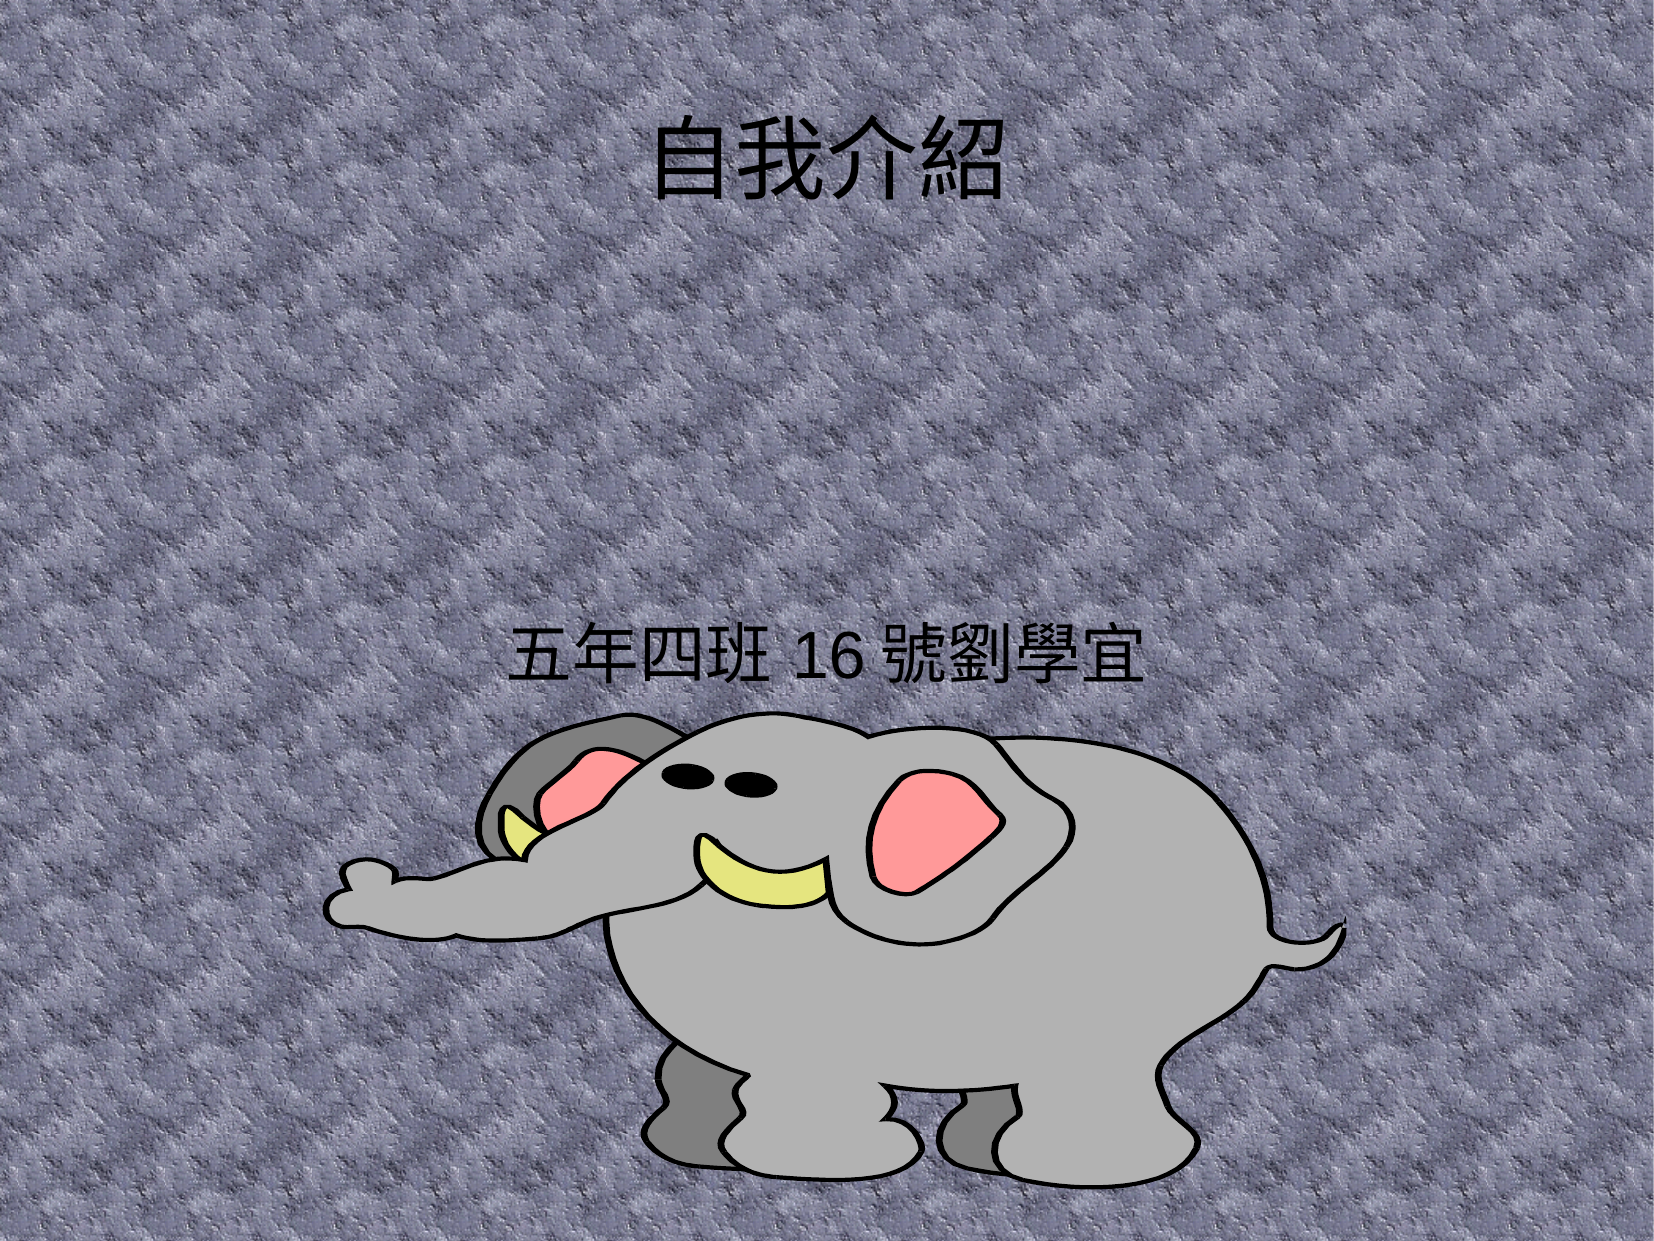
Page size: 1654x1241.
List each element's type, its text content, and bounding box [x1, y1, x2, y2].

title 自我介紹 [82, 49, 1571, 257]
subtitle 五年四班16號劉學宜 [82, 290, 1571, 1010]
picture [0, 0, 1654, 1241]
